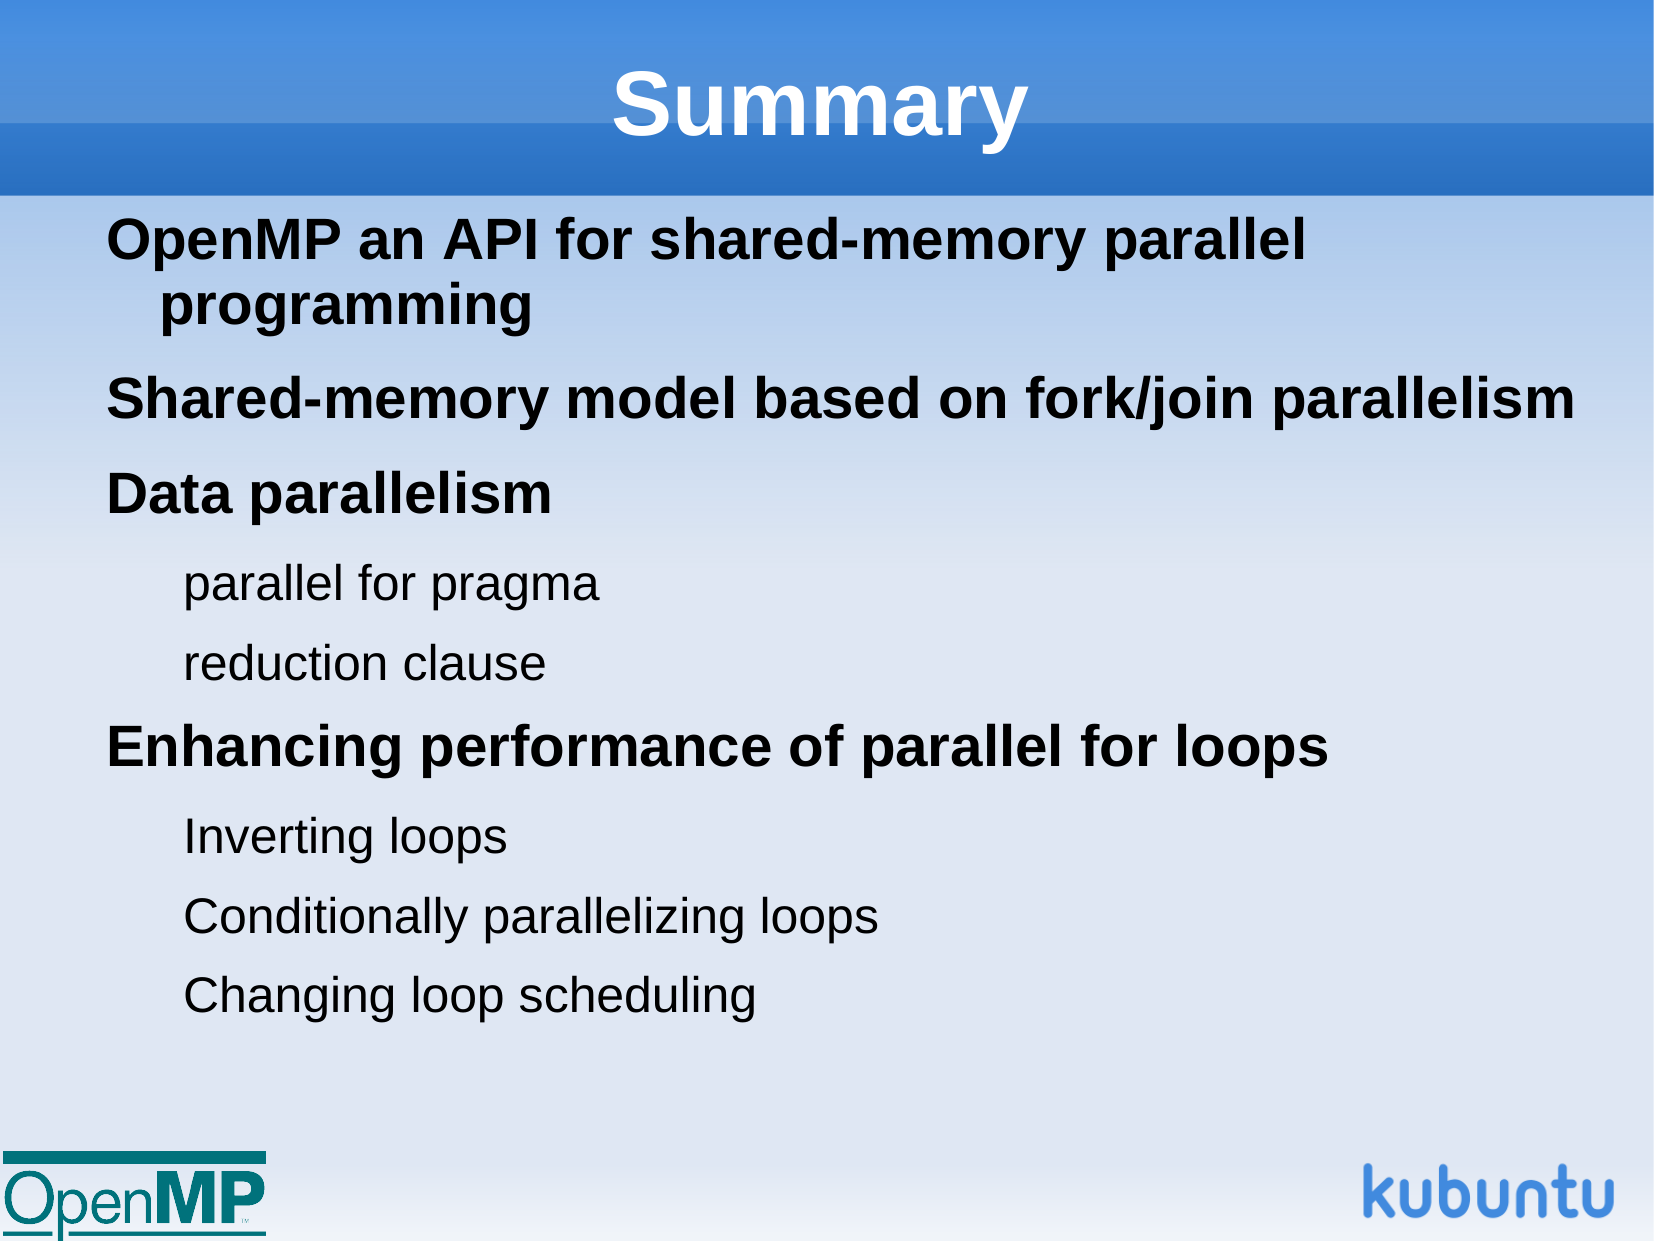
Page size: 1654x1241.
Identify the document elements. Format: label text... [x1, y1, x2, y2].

title Summary [76, 7, 1565, 200]
picture [0, 0, 1654, 1241]
list OpenMP an API for shared-memory parallel programming Shared-memory model based on fork/join parallelism Data parallelism parallel for pragma reduction clause Enhancing performance of parallel for loops Inverting loops Conditionally parallelizing loops Changing loop scheduling [88, 206, 1654, 1117]
